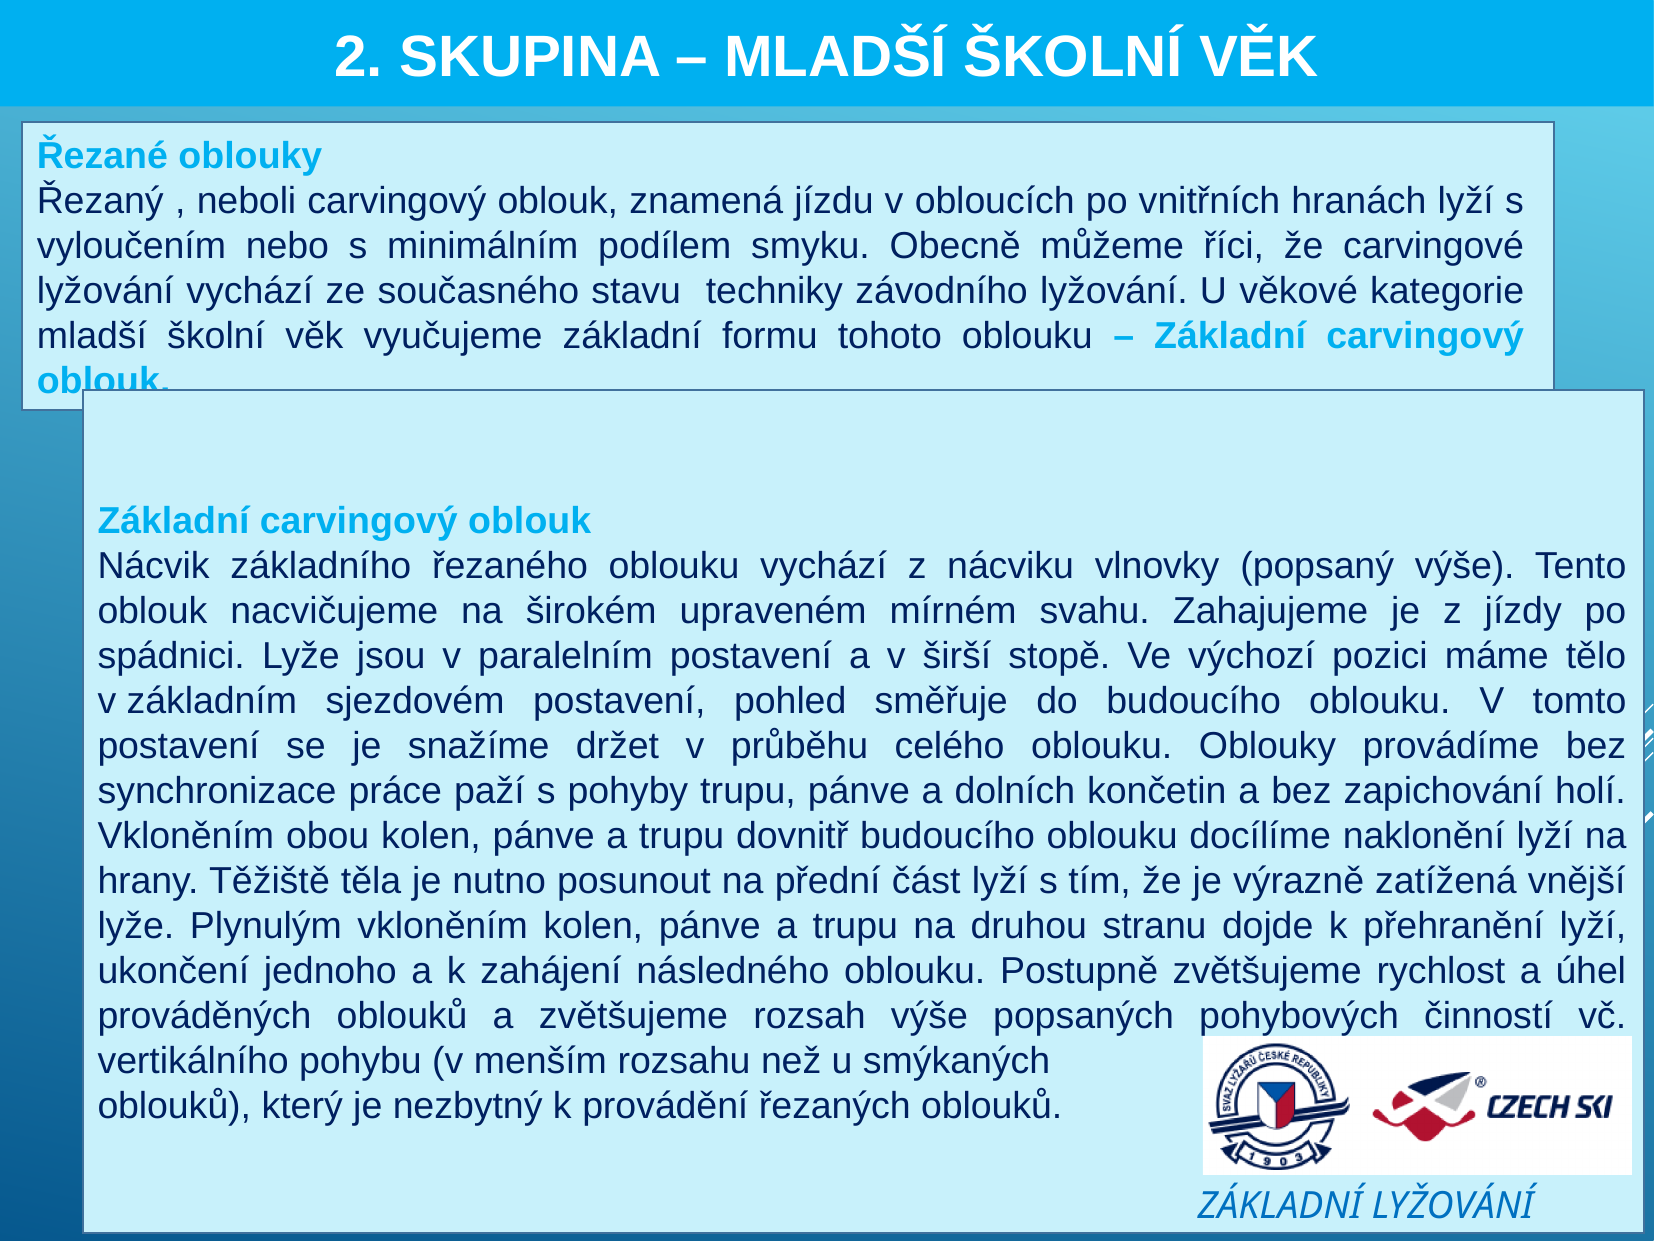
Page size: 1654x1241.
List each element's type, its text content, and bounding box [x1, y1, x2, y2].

title 2. Skupina – mladší školní věk [0, 0, 1654, 107]
picture [1202, 1036, 1632, 1173]
text_box Základní carvingový oblouk Nácvik základního řezaného oblouku vychází z nácviku vlnovky (popsaný výše). Tento oblouk nacvičujeme na širokém upraveném mírném svahu. Zahajujeme je z jízdy po spádnici. Lyže jsou v paralelním postavení a v širší stopě. Ve výchozí pozici máme tělo v základním sjezdovém postavení, pohled směřuje do budoucího oblouku. V tomto postavení se je snažíme držet v průběhu celého oblouku. Oblouky provádíme bez synchronizace práce paží s pohyby trupu, pánve a dolních končetin a bez zapichování holí. Vkloněním obou kolen, pánve a trupu dovnitř budoucího oblouku docílíme naklonění lyží na hrany. Těžiště těla je nutno posunout na přední část lyží s tím, že je výrazně zatížená vnější lyže. Plynulým vkloněním kolen, pánve a trupu na druhou stranu dojde k přehranění lyží, ukončení jednoho a k zahájení následného oblouku. Postupně zvětšujeme rychlost a úhel prováděných oblouků a zvětšujeme rozsah výše popsaných pohybových činností vč. vertikálního pohybu (v menším rozsahu než u smýkaných oblouků), který je nezbytný k provádění řezaných oblouků. [82, 389, 1645, 1233]
text_box ZÁKLADNÍ LYŽOVÁNÍ [1182, 1173, 1644, 1235]
text_box Řezané oblouky Řezaný , neboli carvingový oblouk, znamená jízdu v obloucích po vnitřních hranách lyží s vyloučením nebo s minimálním podílem smyku. Obecně můžeme říci, že carvingové lyžování vychází ze současného stavu techniky závodního lyžování. U věkové kategorie mladší školní věk vyučujeme základní formu tohoto oblouku – Základní carvingový oblouk. [21, 122, 1555, 411]
